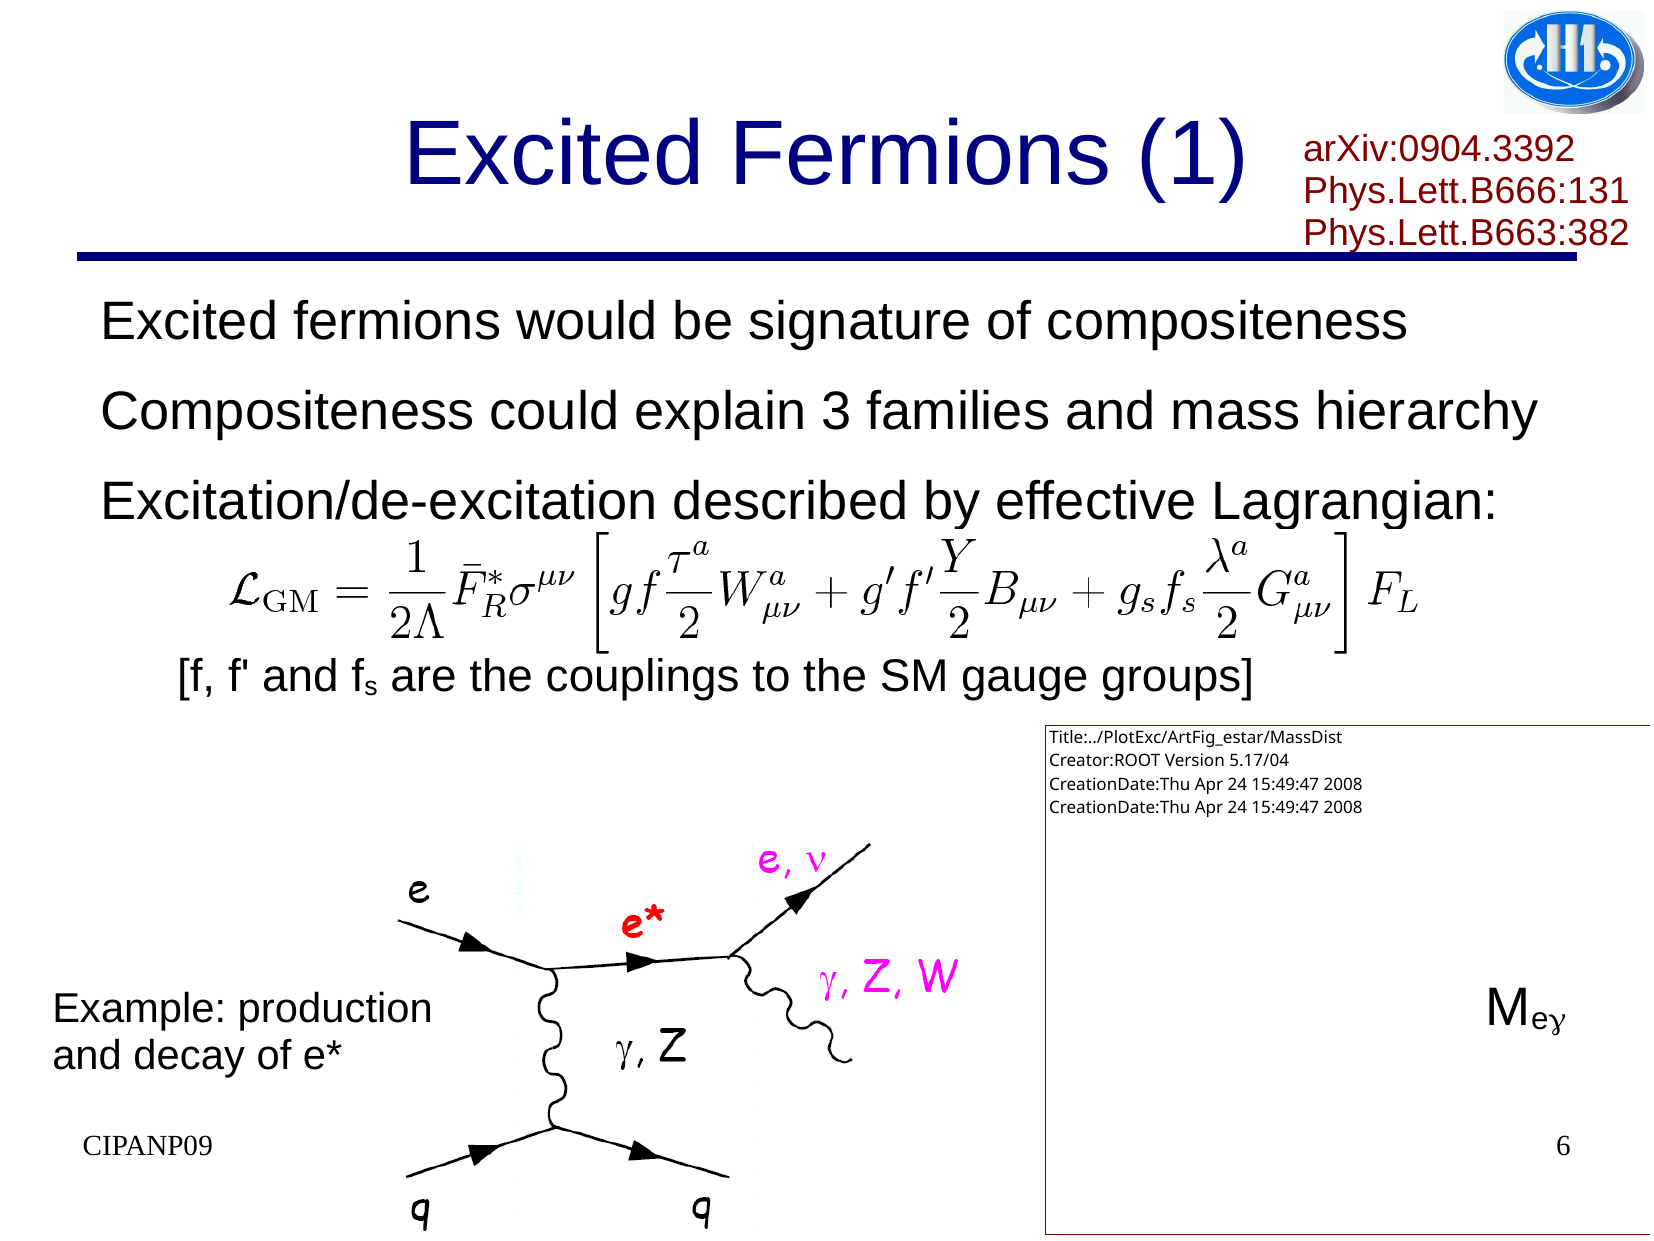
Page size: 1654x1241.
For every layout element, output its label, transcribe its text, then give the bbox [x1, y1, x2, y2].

title Excited Fermions (1) [82, 56, 1571, 250]
text_box Example: production and decay of e* [37, 977, 451, 1086]
list Excited fermions would be signature of compositeness Compositeness could explain 3 families and mass hierarchy Excitation/de-excitation described by effective Lagrangian: [f, f' and fs are the couplings to the SM gauge groups] [82, 290, 1571, 1094]
picture [1498, 5, 1649, 119]
text_box Meg [1471, 969, 1576, 1088]
picture [1043, 724, 1650, 1235]
text_box arXiv:0904.3392 Phys.Lett.B666:131 Phys.Lett.B663:382 [1288, 120, 1647, 262]
picture [367, 840, 968, 1236]
picture [225, 529, 1429, 658]
